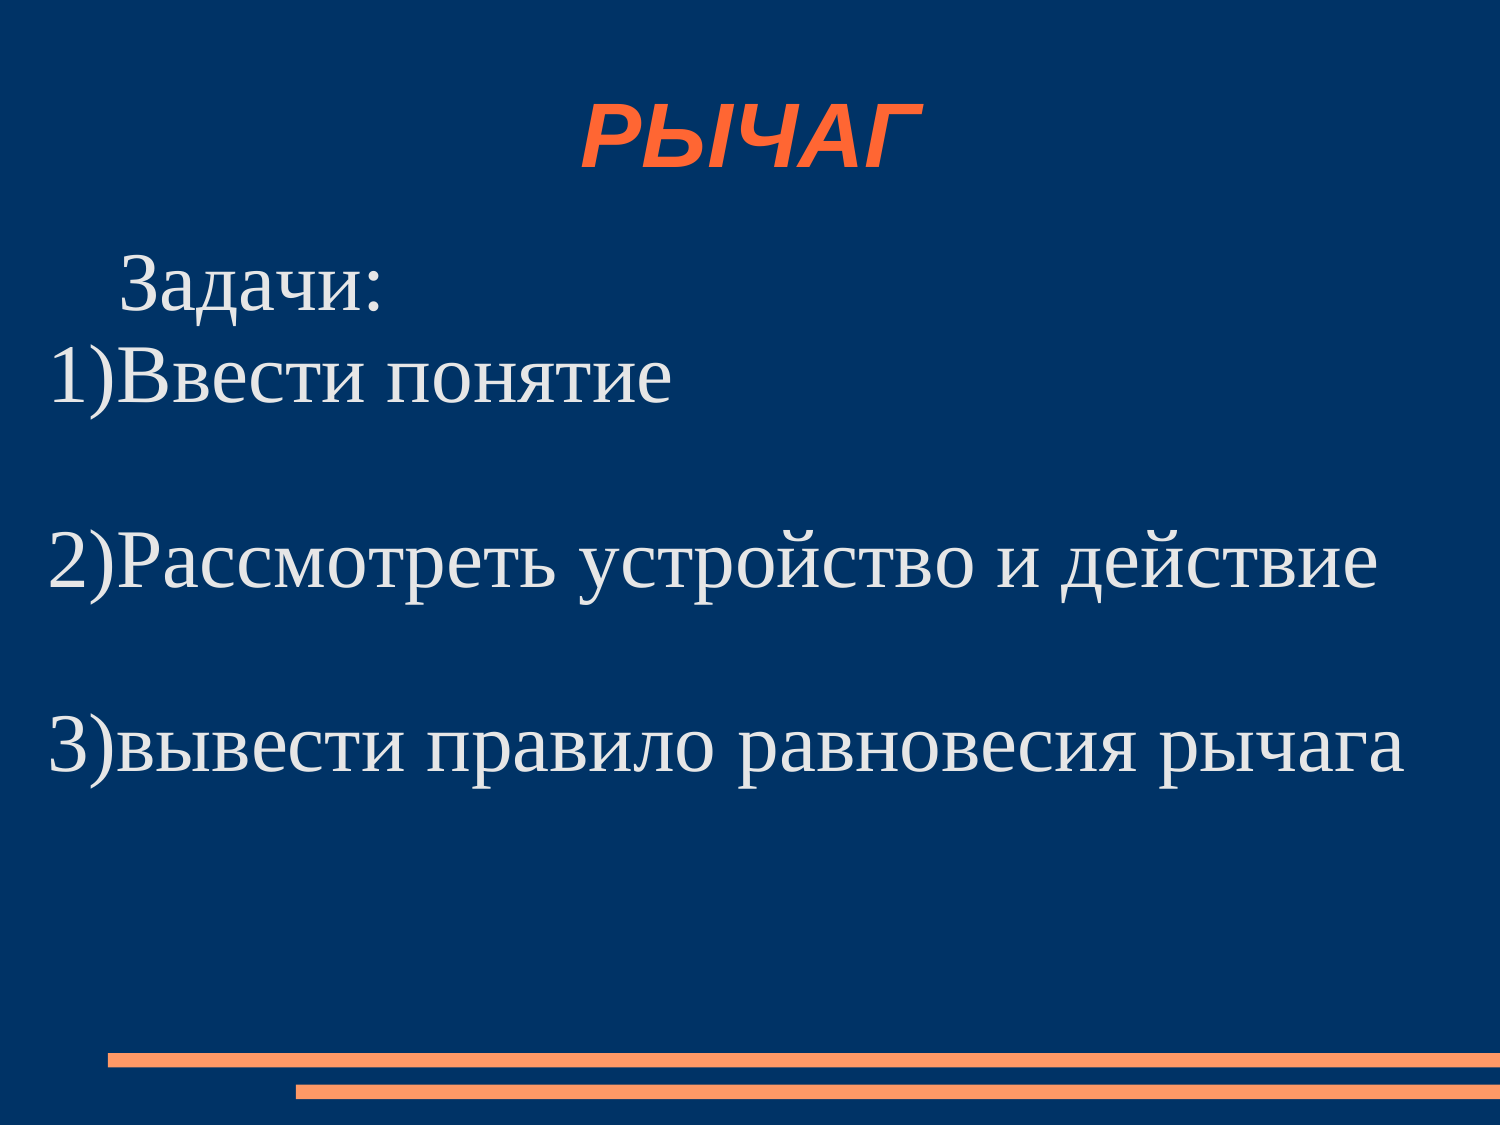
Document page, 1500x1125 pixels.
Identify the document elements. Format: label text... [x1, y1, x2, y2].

list Задачи: 1)Ввести понятие 2)Рассмотреть устройство и действие 3)вывести правило равновесия рычага [47, 236, 1416, 1123]
title РЫЧАГ [110, 41, 1392, 230]
